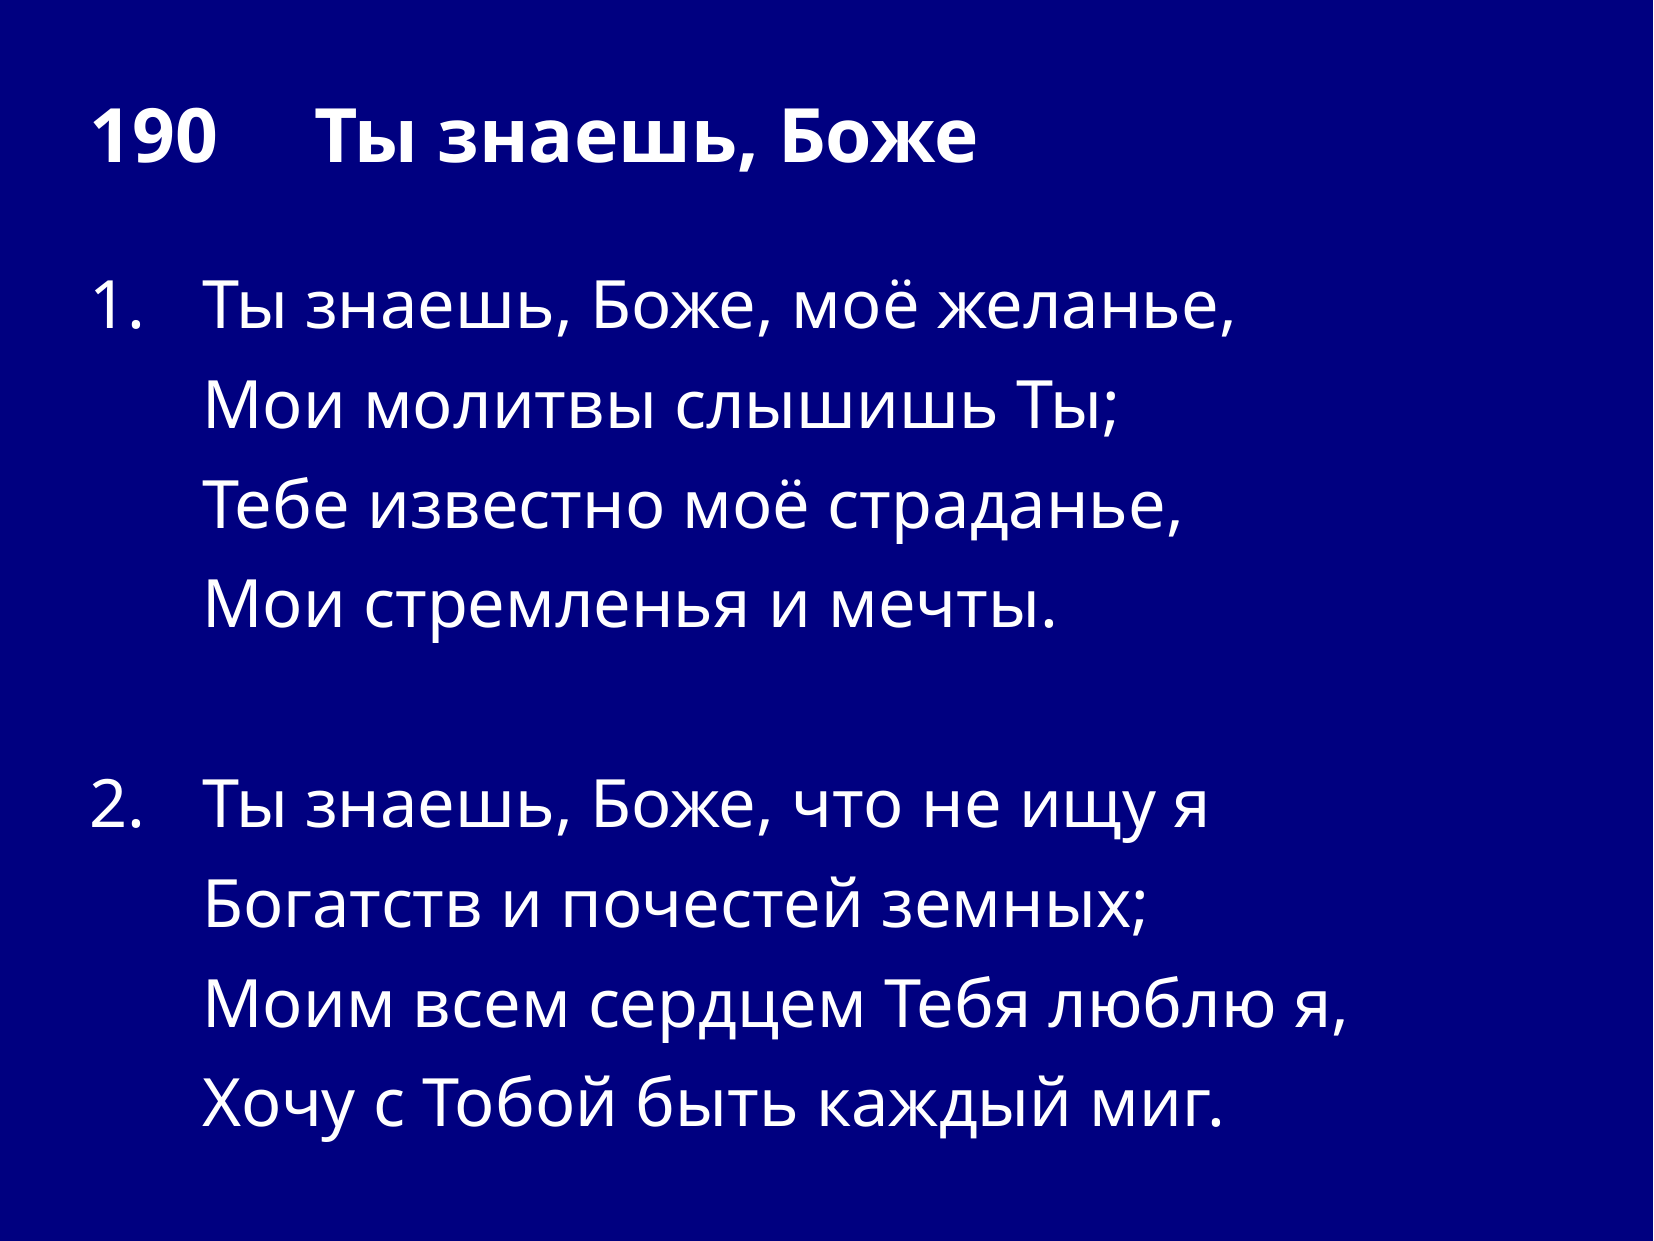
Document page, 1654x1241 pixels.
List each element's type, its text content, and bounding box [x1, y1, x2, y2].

text_box 1. Ты знаешь, Боже, моё желанье, Мои молитвы слышишь Ты; Тебе известно моё страданье, Мои стремленья и мечты. 2. Ты знаешь, Боже, что не ищу я Богатств и почестей земных; Моим всем сердцем Тебя люблю я, Хочу с Тобой быть каждый миг. [75, 188, 1576, 1163]
text_box 190 Ты знаешь, Боже [75, 75, 1576, 188]
